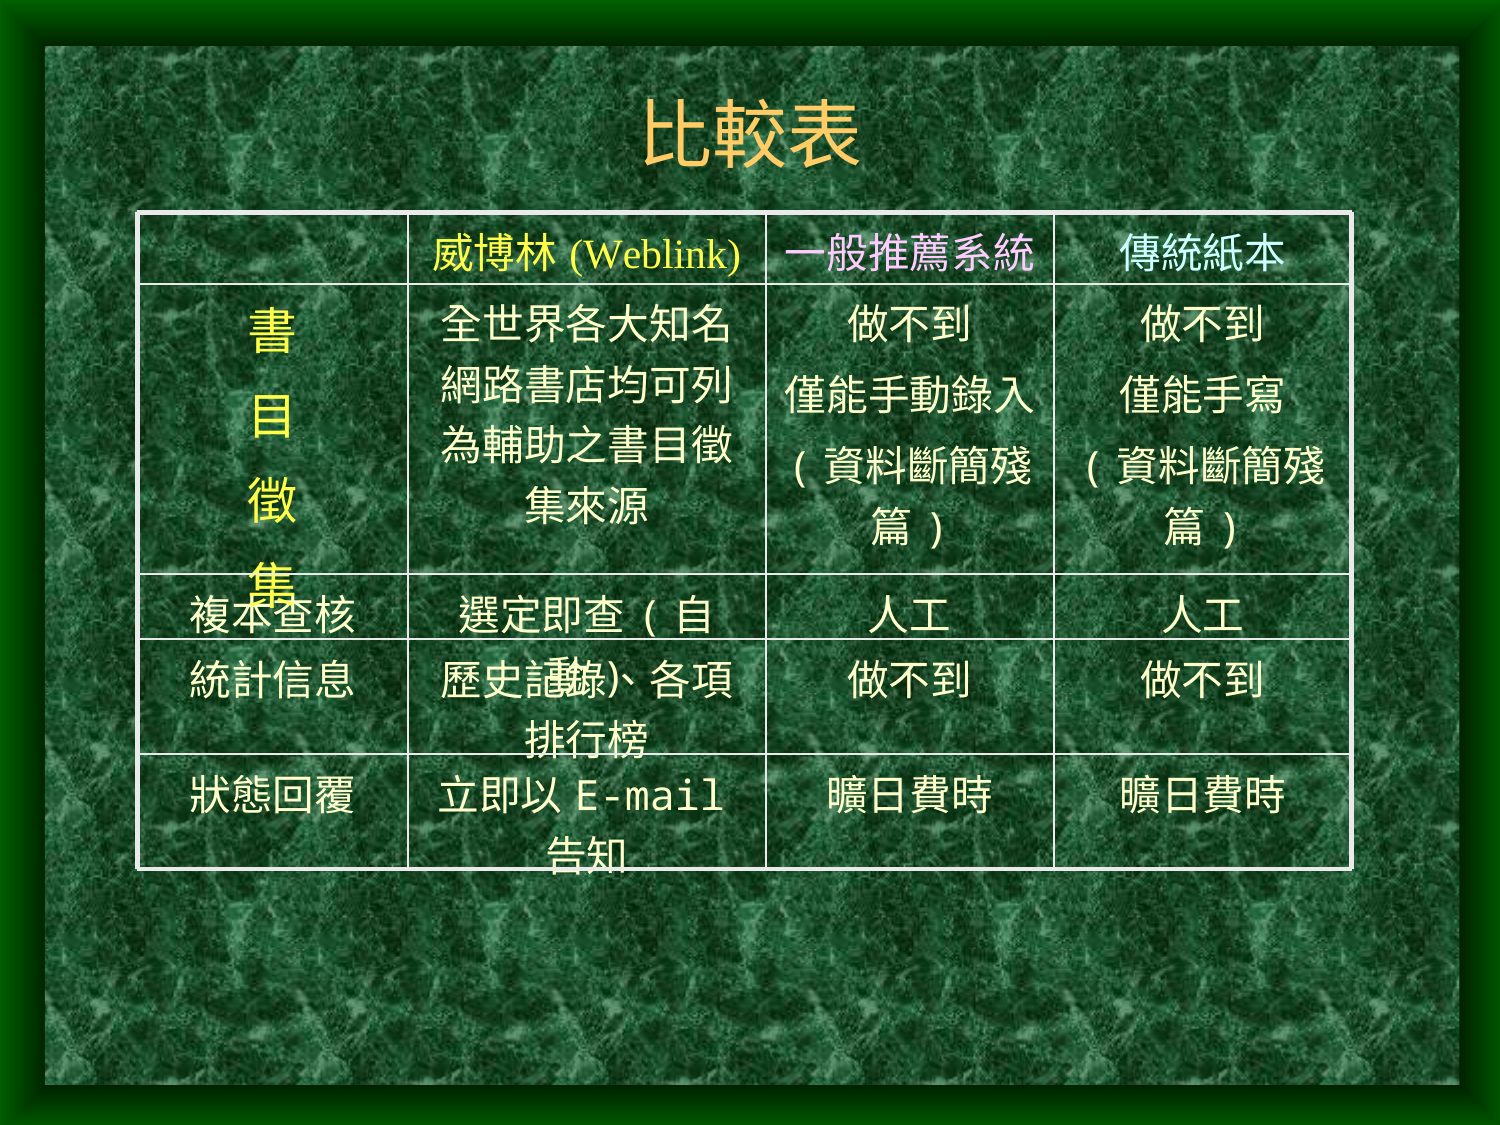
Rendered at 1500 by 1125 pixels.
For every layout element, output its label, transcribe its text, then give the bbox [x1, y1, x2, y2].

text_box 複本查核 [241, 607, 250, 622]
text_box 全世界各大知名網路書店均可列為輔助之書目徵集來源 [409, 285, 765, 573]
text_box 人工 [1055, 575, 1349, 638]
text_box 複本查核 [140, 575, 407, 638]
text_box 做不到 僅能手動錄入 (資料斷簡殘篇) [767, 285, 1053, 573]
text_box 統計信息 [140, 640, 407, 753]
text_box 曠日費時 [1055, 755, 1349, 867]
text_box 選定即查(自動) [409, 575, 765, 638]
text_box 一般推薦系統 [767, 215, 1053, 283]
text_box 曠日費時 [767, 755, 1053, 867]
text_box 歷史記錄、各項排行榜 [409, 640, 765, 753]
picture [44, 46, 1460, 1085]
text_box 做不到 [767, 640, 1053, 753]
text_box 做不到 僅能手寫 (資料斷簡殘篇) [1055, 285, 1349, 573]
text_box 做不到 [1055, 640, 1349, 753]
text_box 傳統紙本 [1055, 215, 1349, 283]
text_box 狀態回覆 [140, 755, 407, 867]
text_box 書 目 徵 集 [140, 285, 407, 573]
text_box 威博林(Weblink) [409, 215, 765, 283]
text_box 複本查核 [253, 596, 270, 604]
title 比較表 [112, 76, 1388, 183]
text_box 人工 [767, 575, 1053, 638]
text_box 立即以E-mail告知 [409, 755, 765, 867]
